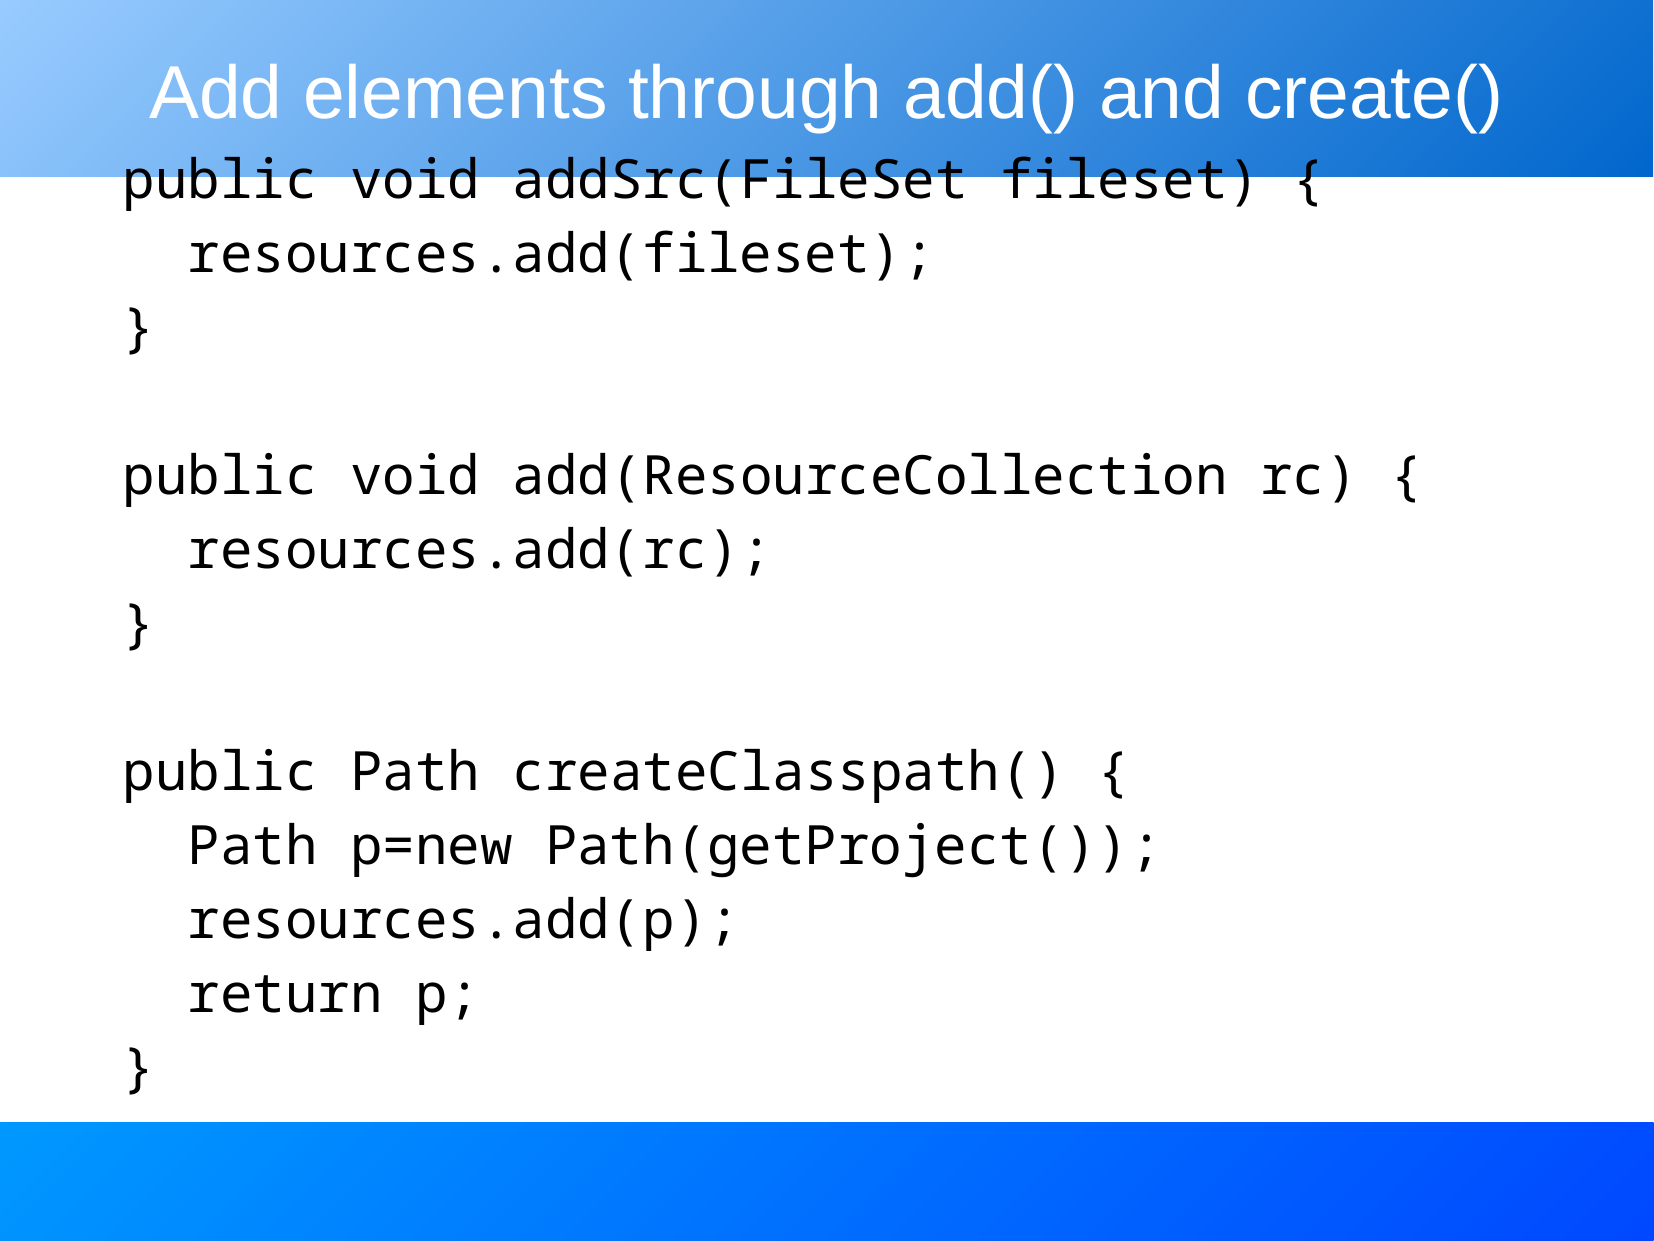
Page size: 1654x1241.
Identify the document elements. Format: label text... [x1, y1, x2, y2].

title Add elements through add() and create() [82, 22, 1571, 163]
text_box public void addSrc(FileSet fileset) { resources.add(fileset); } public void add(ResourceCollection rc) { resources.add(rc); } public Path createClasspath() { Path p=new Path(getProject()); resources.add(p); return p; } [108, 261, 1493, 982]
